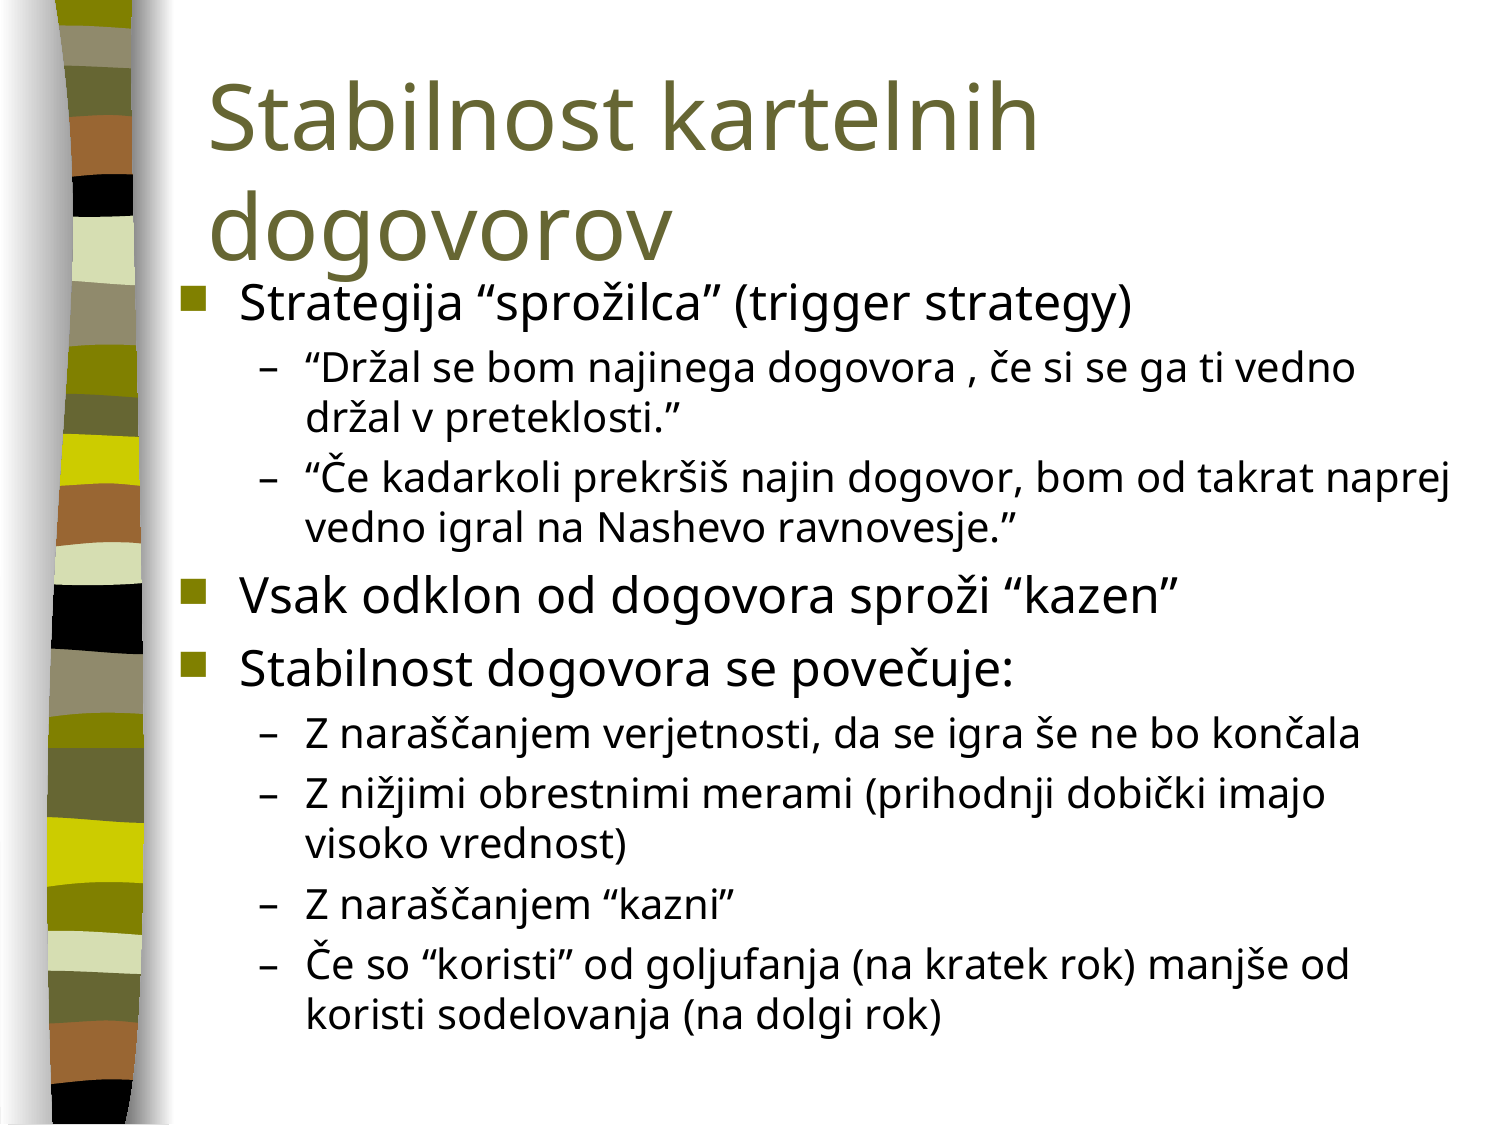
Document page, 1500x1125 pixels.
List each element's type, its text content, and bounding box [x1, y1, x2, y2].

list Strategija “sprožilca” (trigger strategy) “Držal se bom najinega dogovora , če si se ga ti vedno držal v preteklosti.” “Če kadarkoli prekršiš najin dogovor, bom od takrat naprej vedno igral na Nashevo ravnovesje.” Vsak odklon od dogovora sproži “kazen” Stabilnost dogovora se povečuje: Z naraščanjem verjetnosti, da se igra še ne bo končala Z nižjimi obrestnimi merami (prihodnji dobički imajo visoko vrednost) Z naraščanjem “kazni” Če so “koristi” od goljufanja (na kratek rok) manjše od koristi sodelovanja (na dolgi rok) [168, 262, 1476, 1063]
title Stabilnost kartelnih dogovorov [192, 74, 1468, 262]
